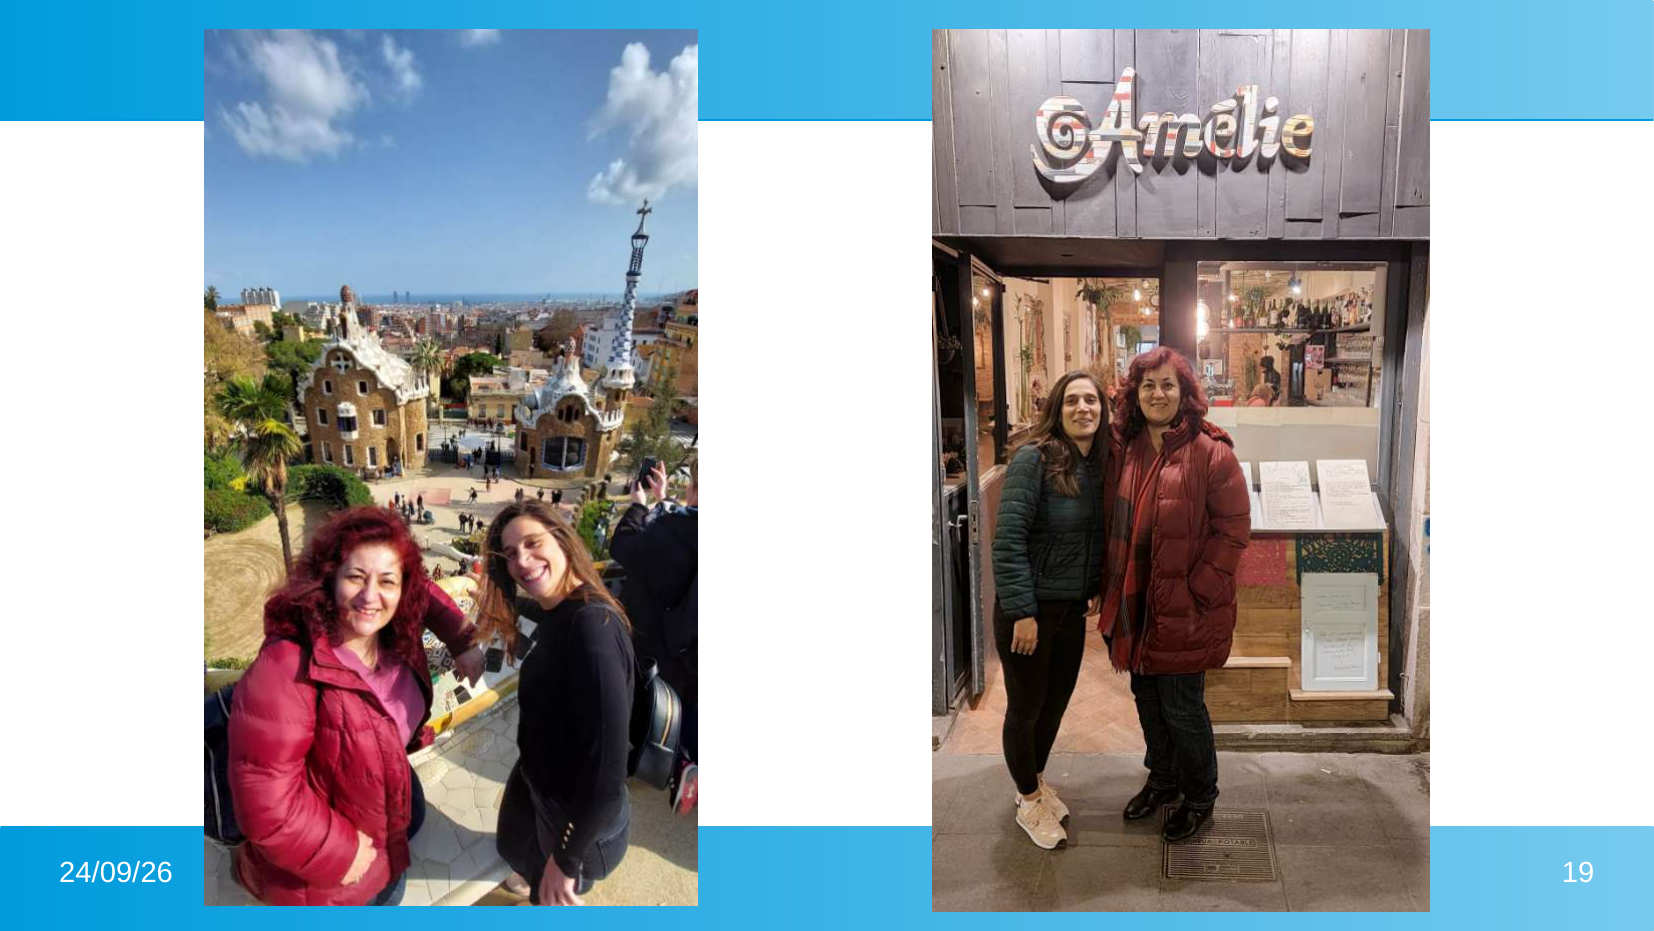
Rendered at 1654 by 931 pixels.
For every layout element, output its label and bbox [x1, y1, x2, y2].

picture [932, 29, 1430, 912]
picture [204, 0, 698, 907]
